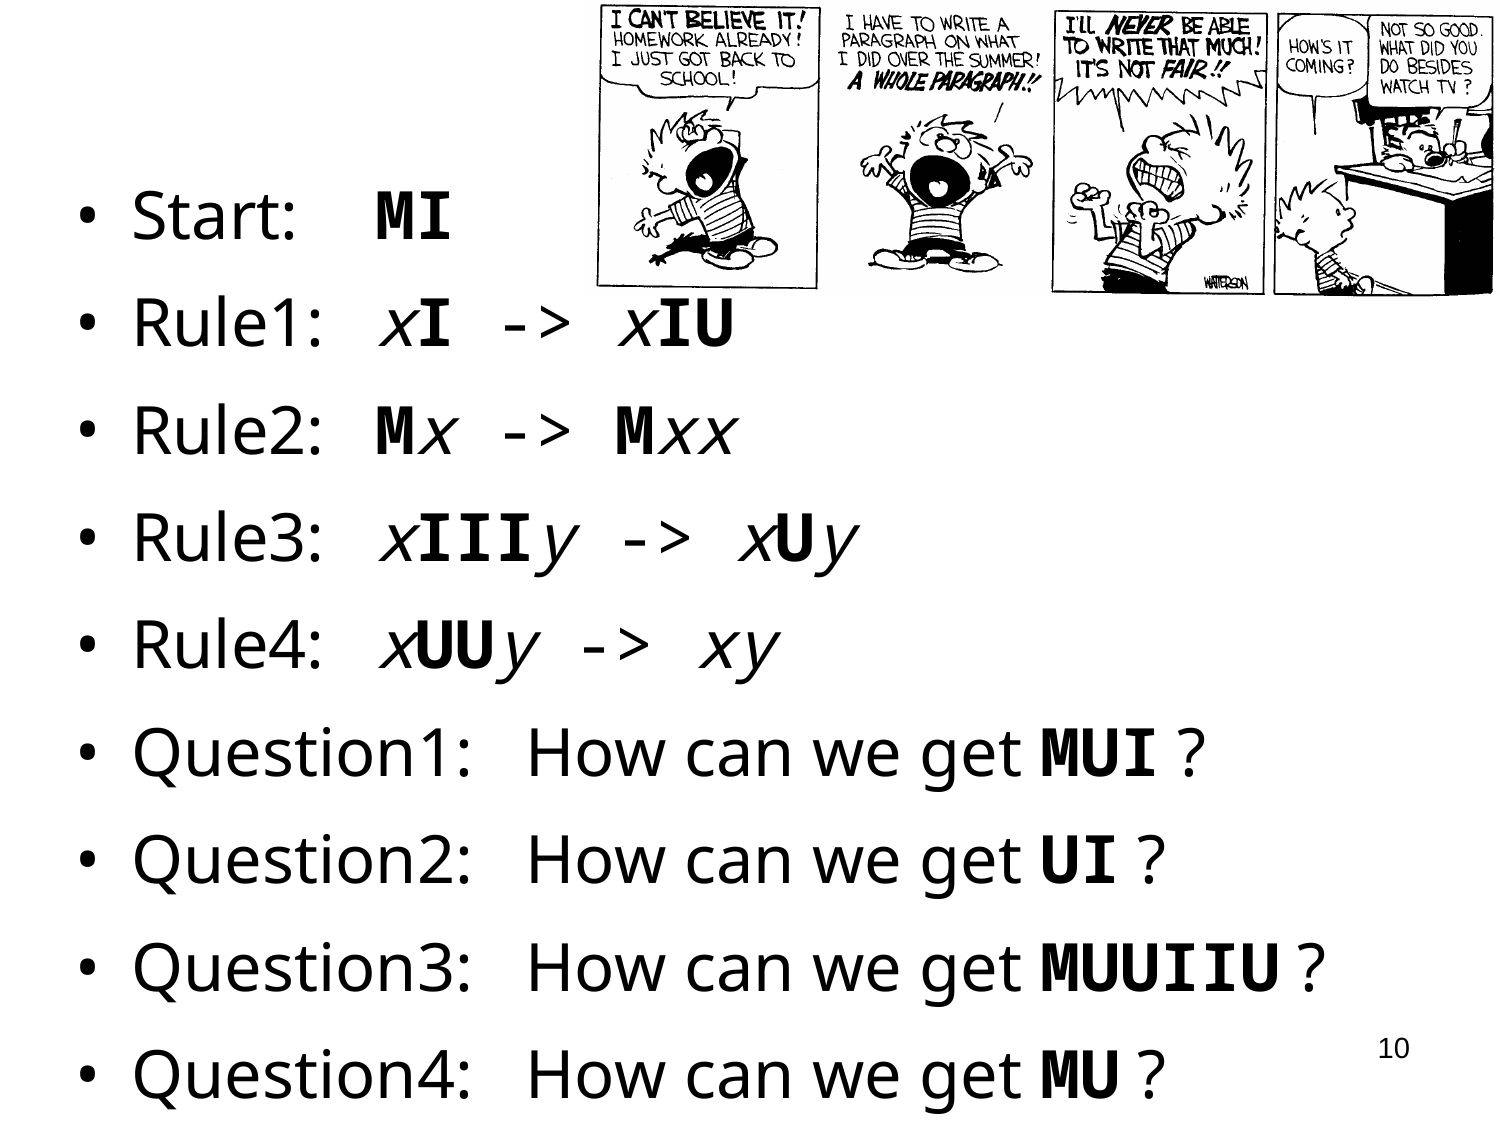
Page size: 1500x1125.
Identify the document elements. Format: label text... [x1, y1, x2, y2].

picture [583, 0, 1500, 300]
list Start: MI Rule1: xI -> xIU Rule2: Mx -> Mxx Rule3: xIIIy -> xUy Rule4: xUUy -> xy Question1: How can we get MUI ? Question2: How can we get UI ? Question3: How can we get MUUIIU ? Question4: How can we get MU ? http://planetmath.org/encyclopedia/HofstadtersMIUSystem.html [75, 168, 1426, 1107]
